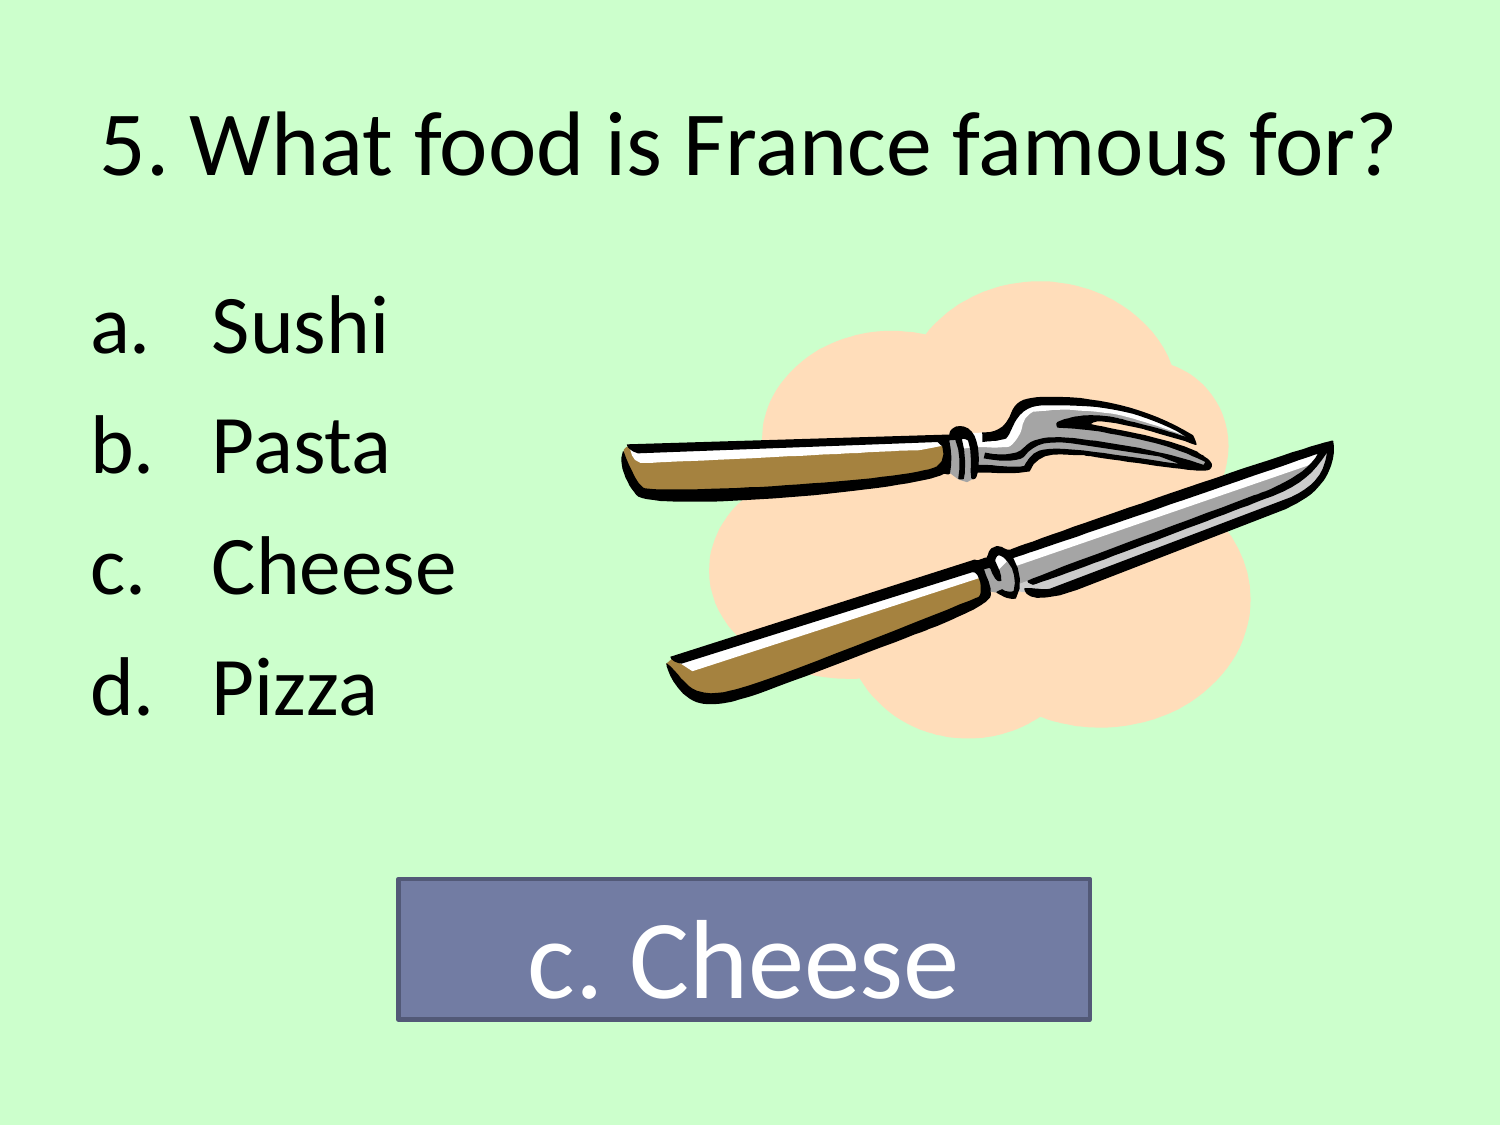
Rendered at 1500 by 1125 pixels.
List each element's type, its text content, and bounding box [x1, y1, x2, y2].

picture [621, 281, 1335, 739]
list Sushi Pasta Cheese Pizza [75, 262, 1426, 1005]
title 5. What food is France famous for? [75, 45, 1426, 233]
text_box c. Cheese [398, 879, 1090, 1020]
